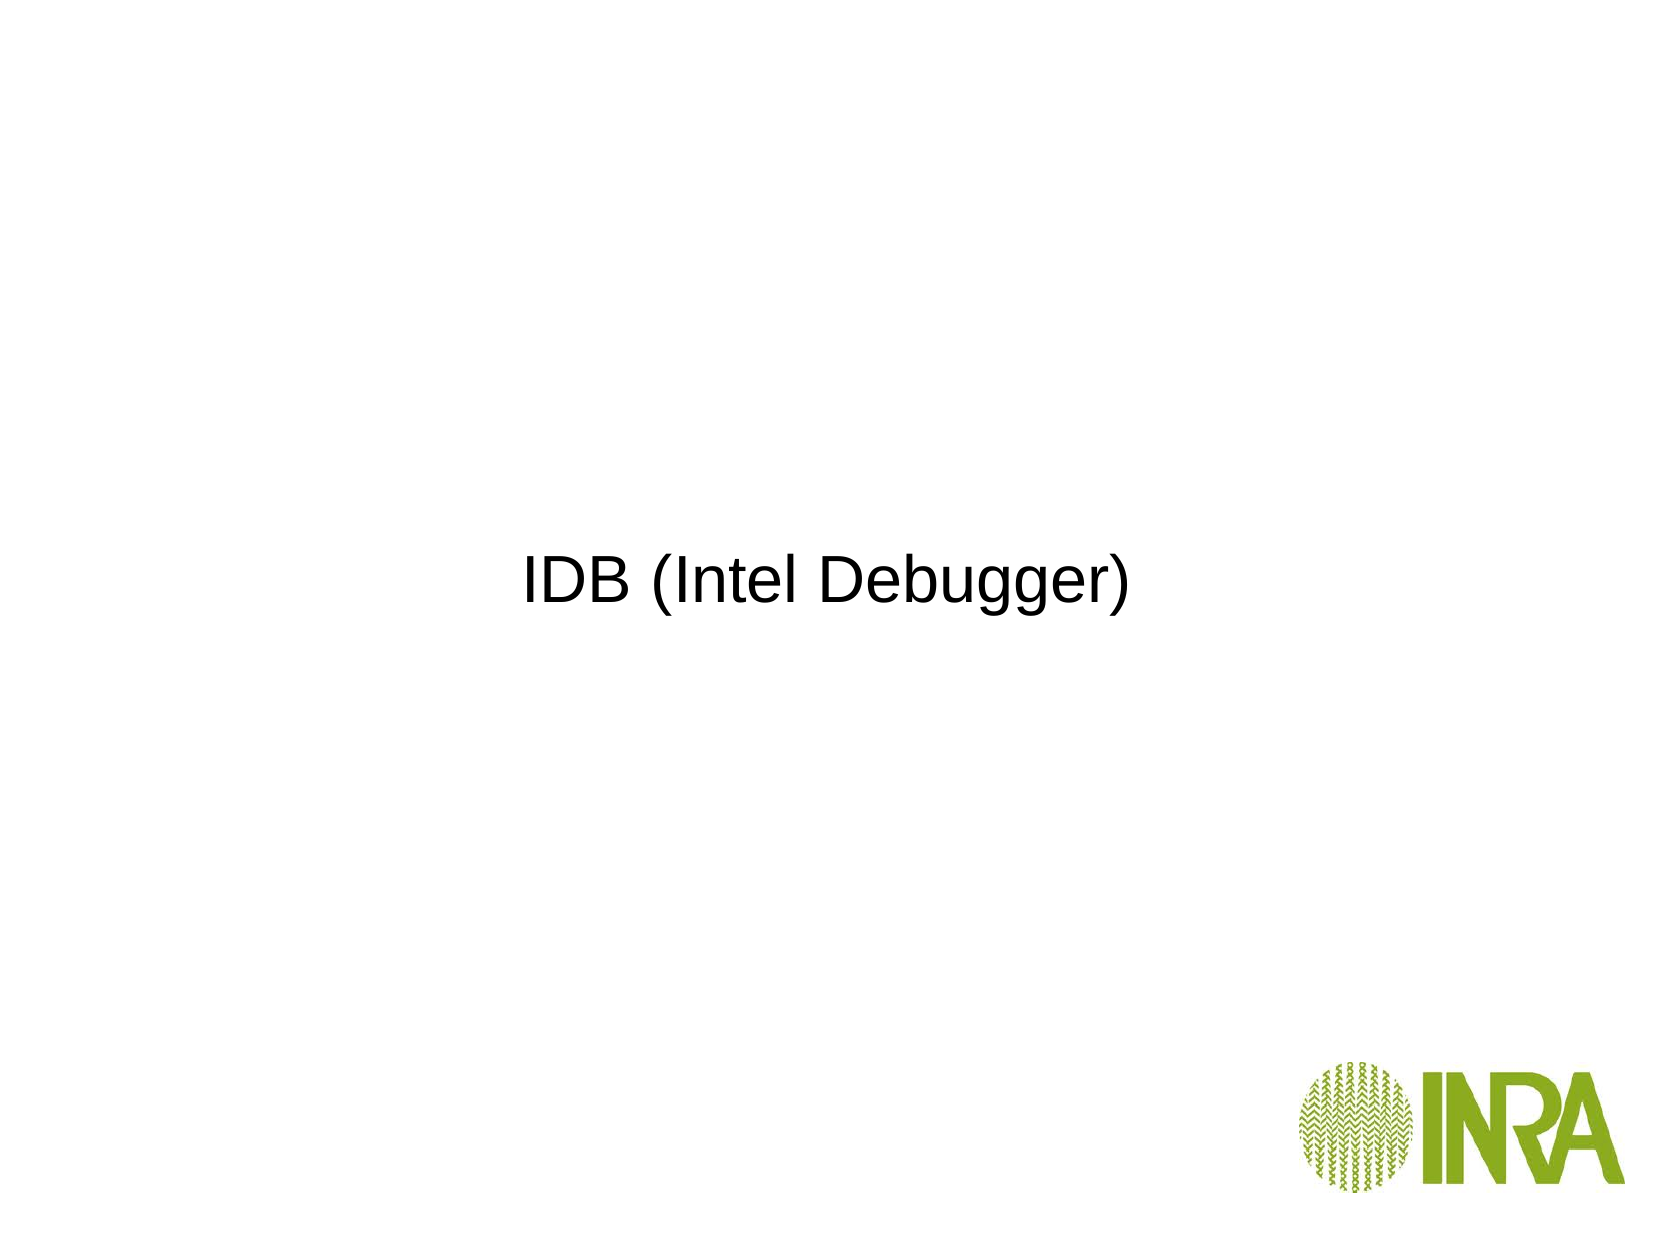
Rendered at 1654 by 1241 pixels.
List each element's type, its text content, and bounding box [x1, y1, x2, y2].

subtitle IDB (Intel Debugger) [82, 49, 1571, 1109]
picture [1299, 1062, 1625, 1193]
